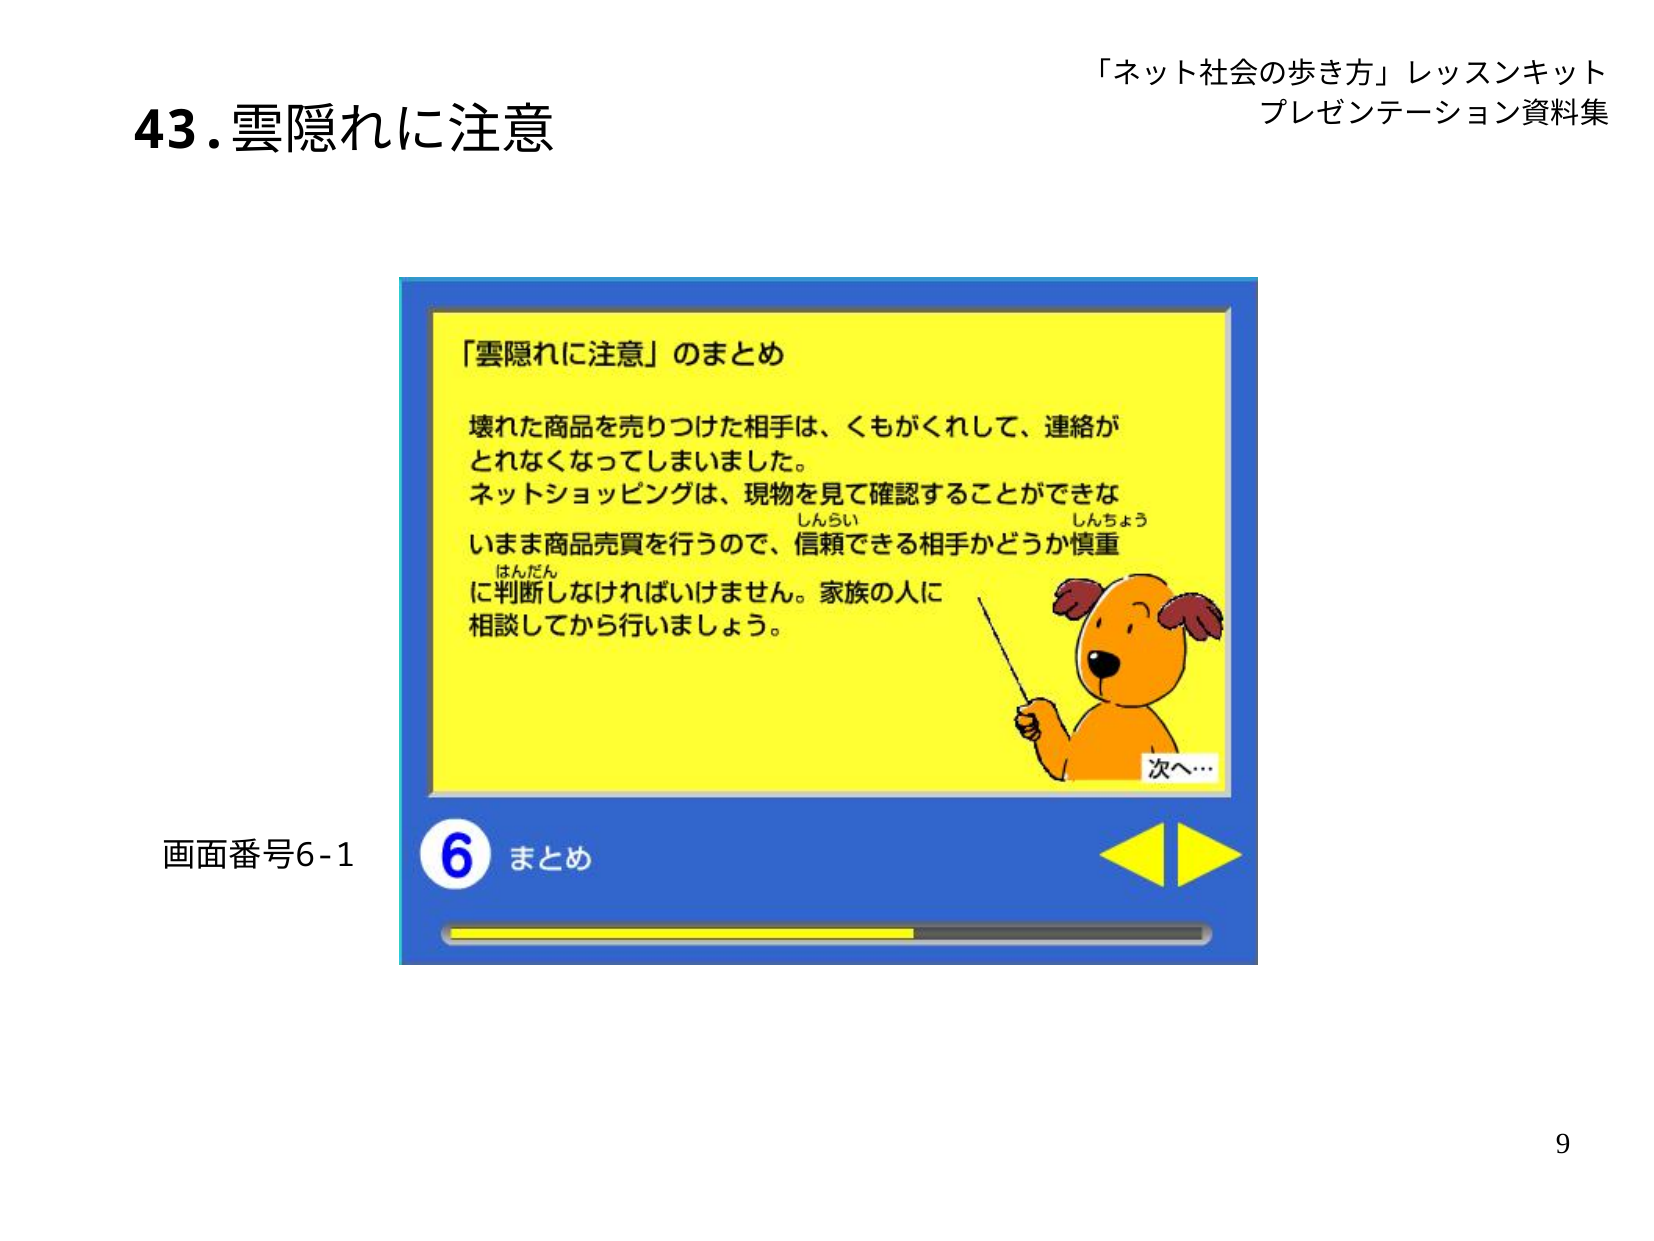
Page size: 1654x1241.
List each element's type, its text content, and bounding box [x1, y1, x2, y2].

text_box 「ネット社会の歩き方」レッスンキット プレゼンテーション資料集 [1062, 44, 1625, 139]
text_box 画面番号6-1 [147, 826, 384, 882]
text_box 43.雲隠れに注意 [118, 88, 1241, 169]
picture [399, 277, 1258, 965]
